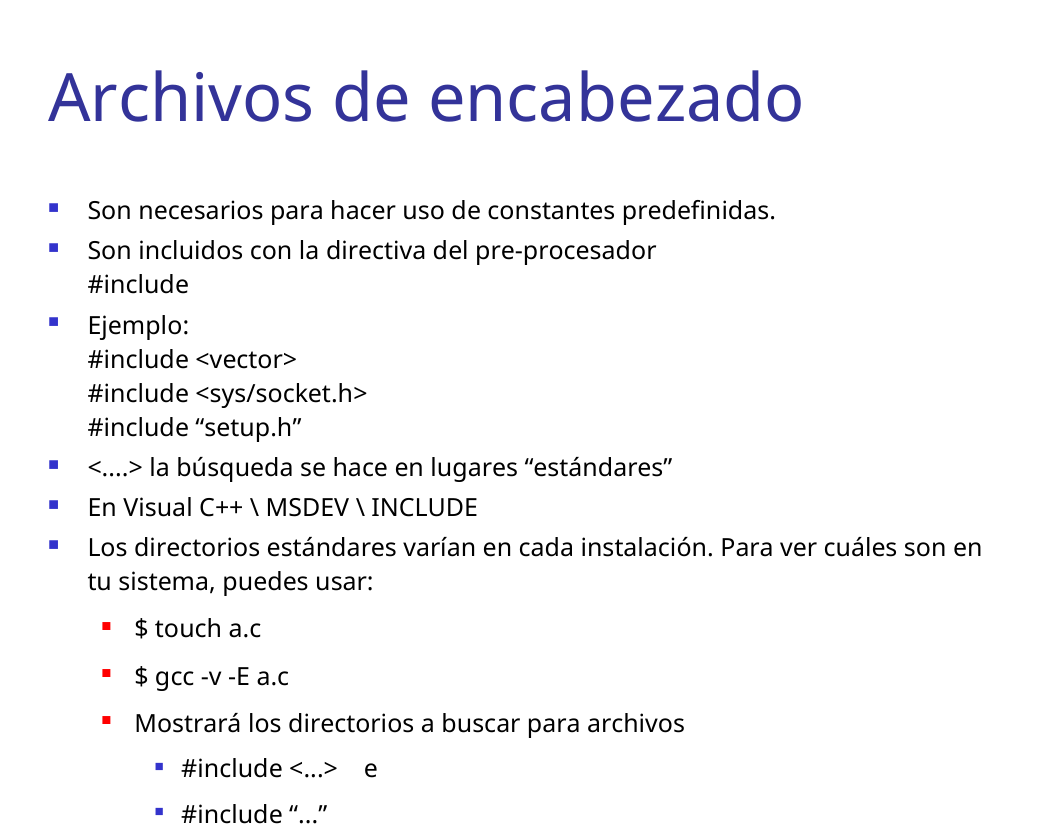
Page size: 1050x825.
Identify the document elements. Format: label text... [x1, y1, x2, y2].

list Son necesarios para hacer uso de constantes predefinidas. Son incluidos con la directiva del pre-procesador #include Ejemplo: #include <vector> #include <sys/socket.h> #include “setup.h” <....> la búsqueda se hace en lugares “estándares” En Visual C++ \ MSDEV \ INCLUDE Los directorios estándares varían en cada instalación. Para ver cuáles son en tu sistema, puedes usar: $ touch a.c $ gcc -v -E a.c Mostrará los directorios a buscar para archivos #include <...> e #include “...” [37, 187, 1023, 739]
title Archivos de encabezado [37, 26, 1026, 147]
